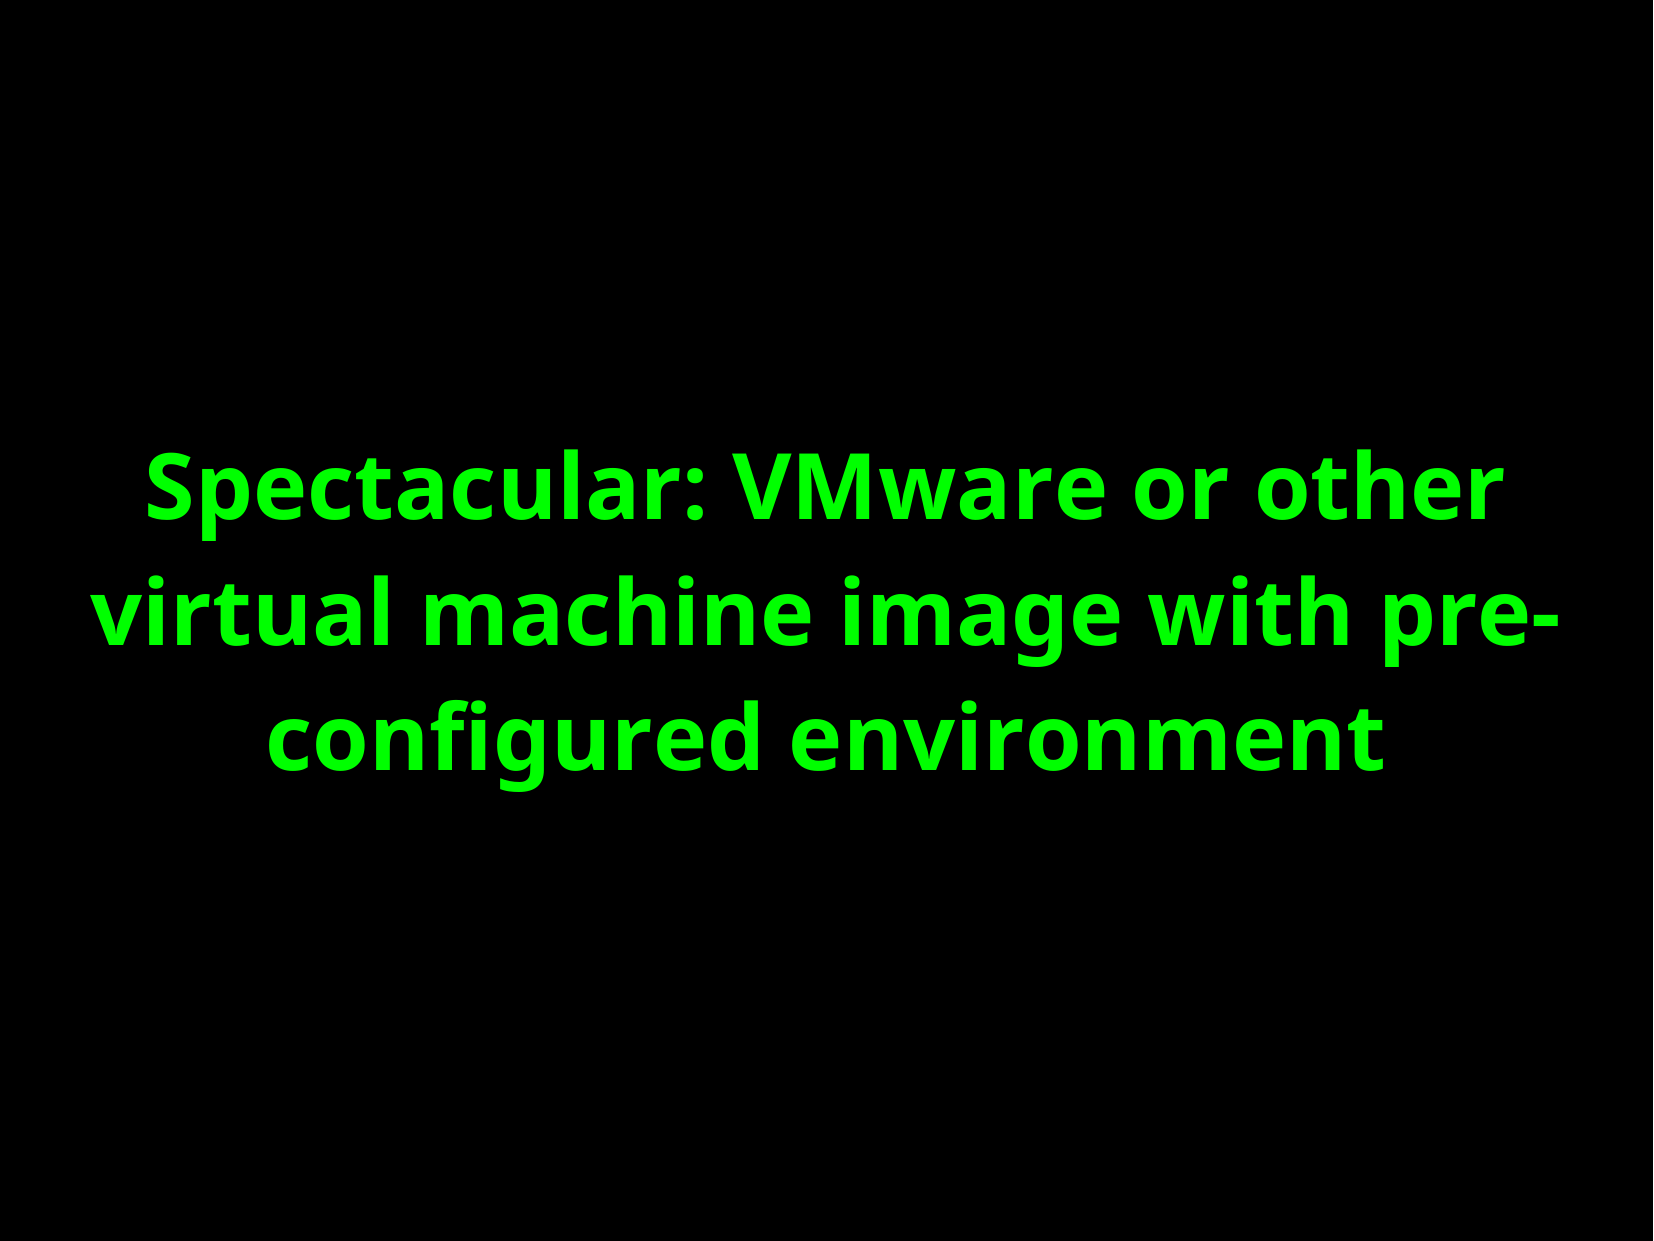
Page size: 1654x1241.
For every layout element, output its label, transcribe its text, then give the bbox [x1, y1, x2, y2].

title Spectacular: VMware or other virtual machine image with pre-configured environment [82, 56, 1571, 1163]
